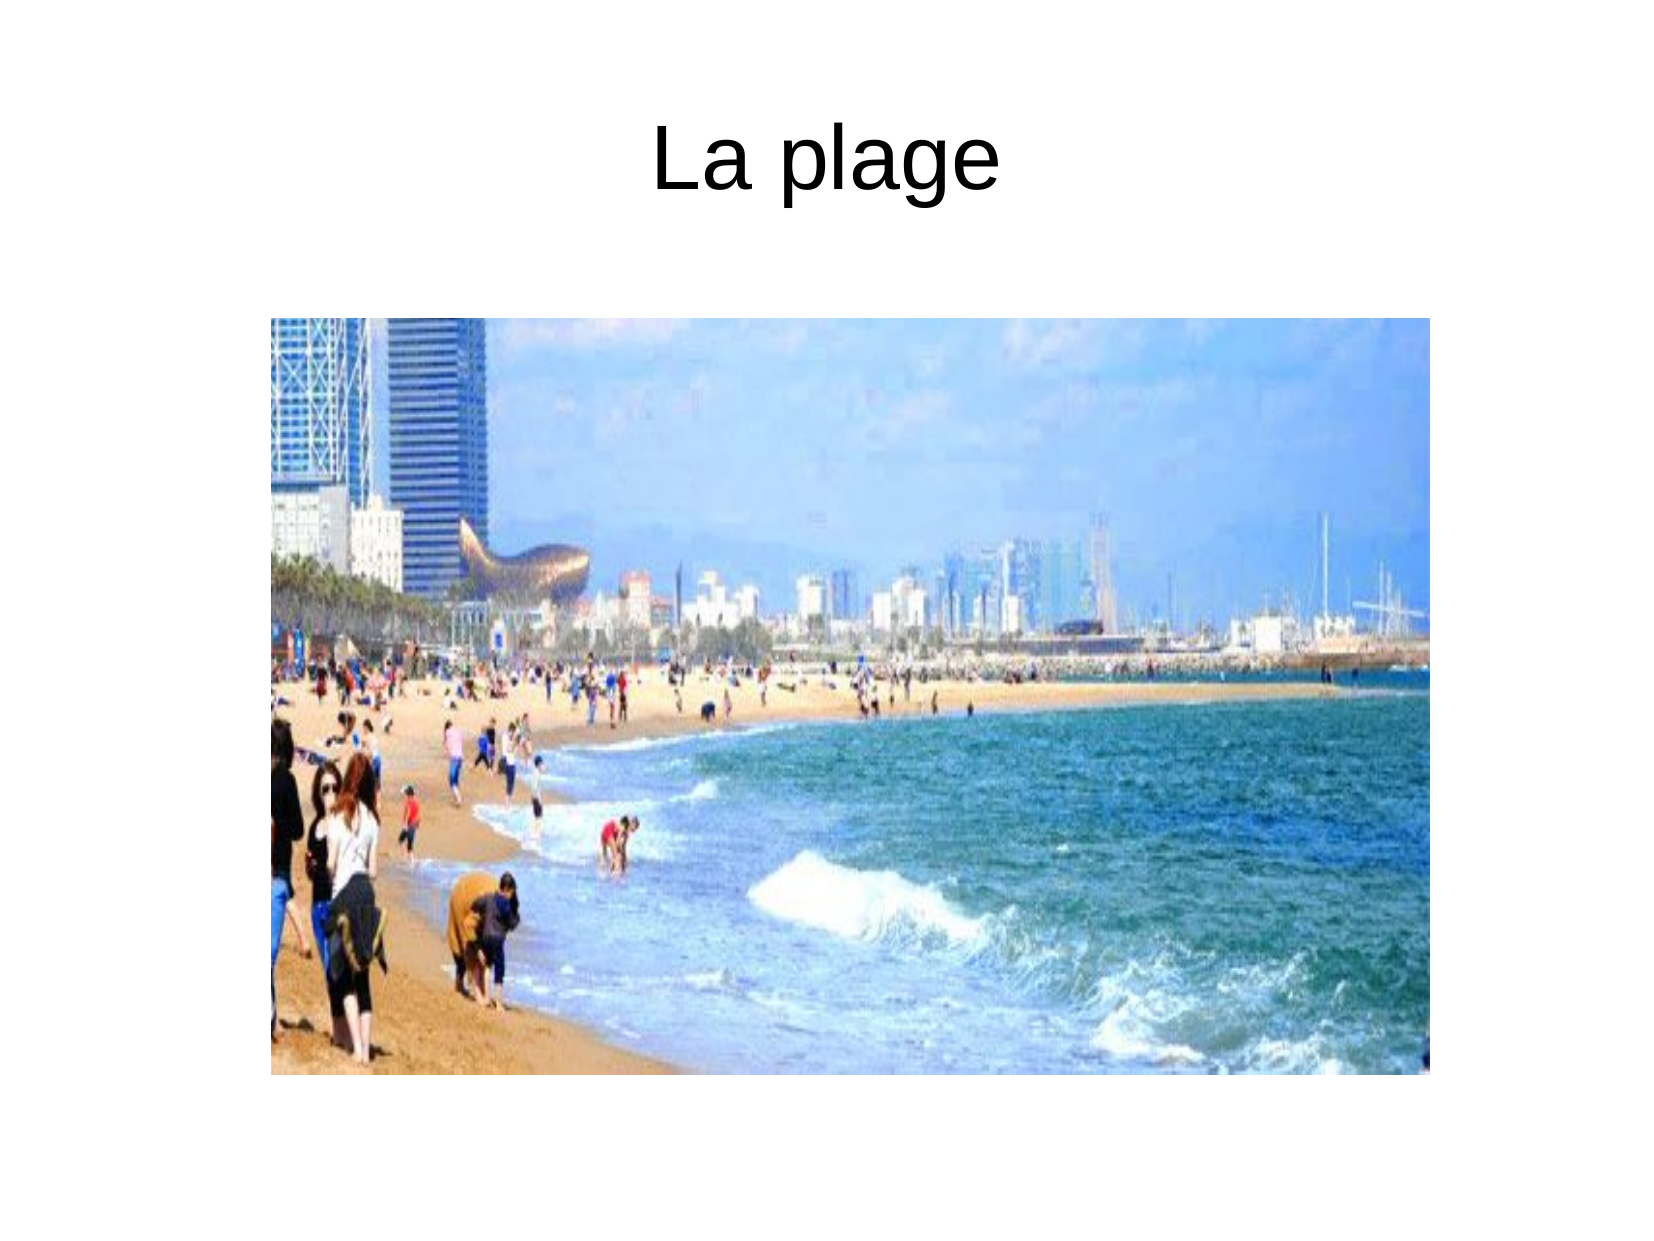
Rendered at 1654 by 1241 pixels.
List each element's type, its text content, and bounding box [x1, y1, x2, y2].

title La plage [82, 49, 1571, 257]
picture [271, 318, 1430, 1075]
